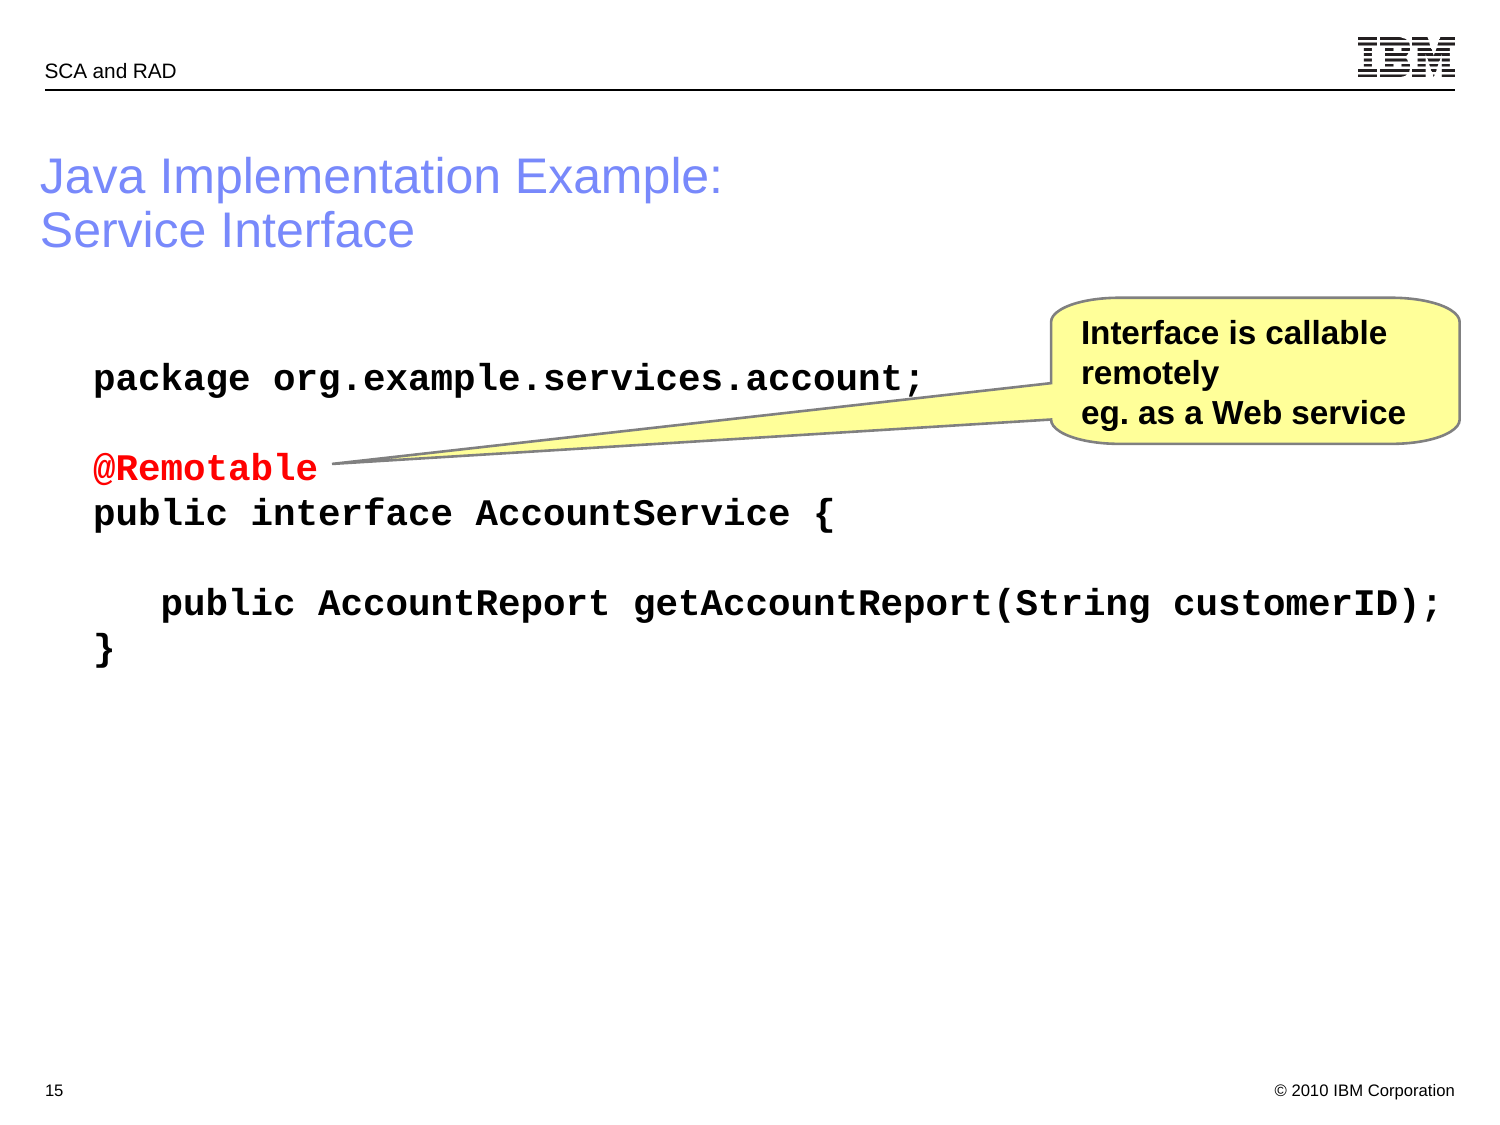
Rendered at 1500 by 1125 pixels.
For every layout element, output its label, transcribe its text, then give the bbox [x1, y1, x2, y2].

picture [1358, 37, 1455, 77]
title Java Implementation Example: Service Interface [25, 142, 1378, 267]
text_box package org.example.services.account; @Remotable public interface AccountService { public AccountReport getAccountReport(String customerID); } [78, 345, 1492, 676]
text_box Interface is callable remotely eg. as a Web service [332, 297, 1460, 464]
